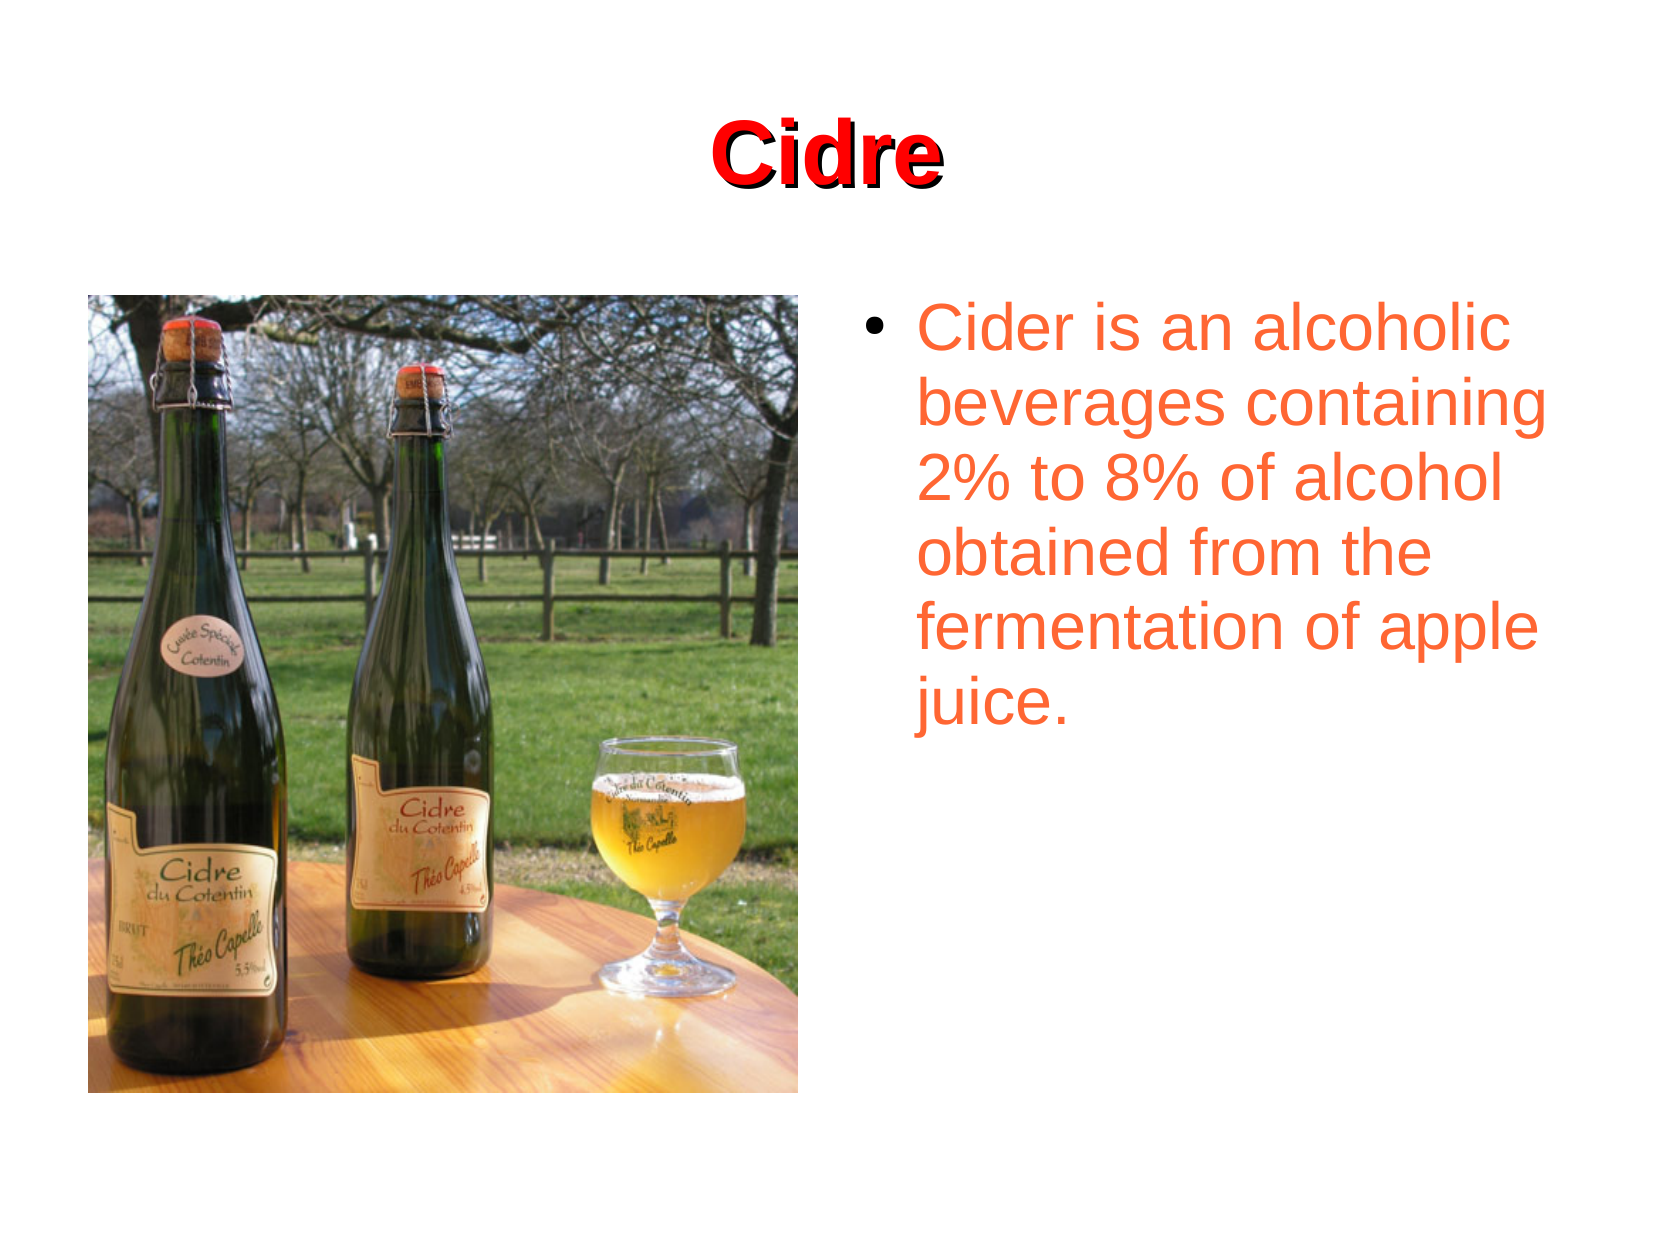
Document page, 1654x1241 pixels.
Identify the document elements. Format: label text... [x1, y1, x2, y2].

title Cidre [82, 49, 1571, 257]
list Cider is an alcoholic beverages containing 2% to 8% of alcohol obtained from the fermentation of apple juice. [845, 290, 1572, 1109]
picture [0, 0, 1654, 1241]
